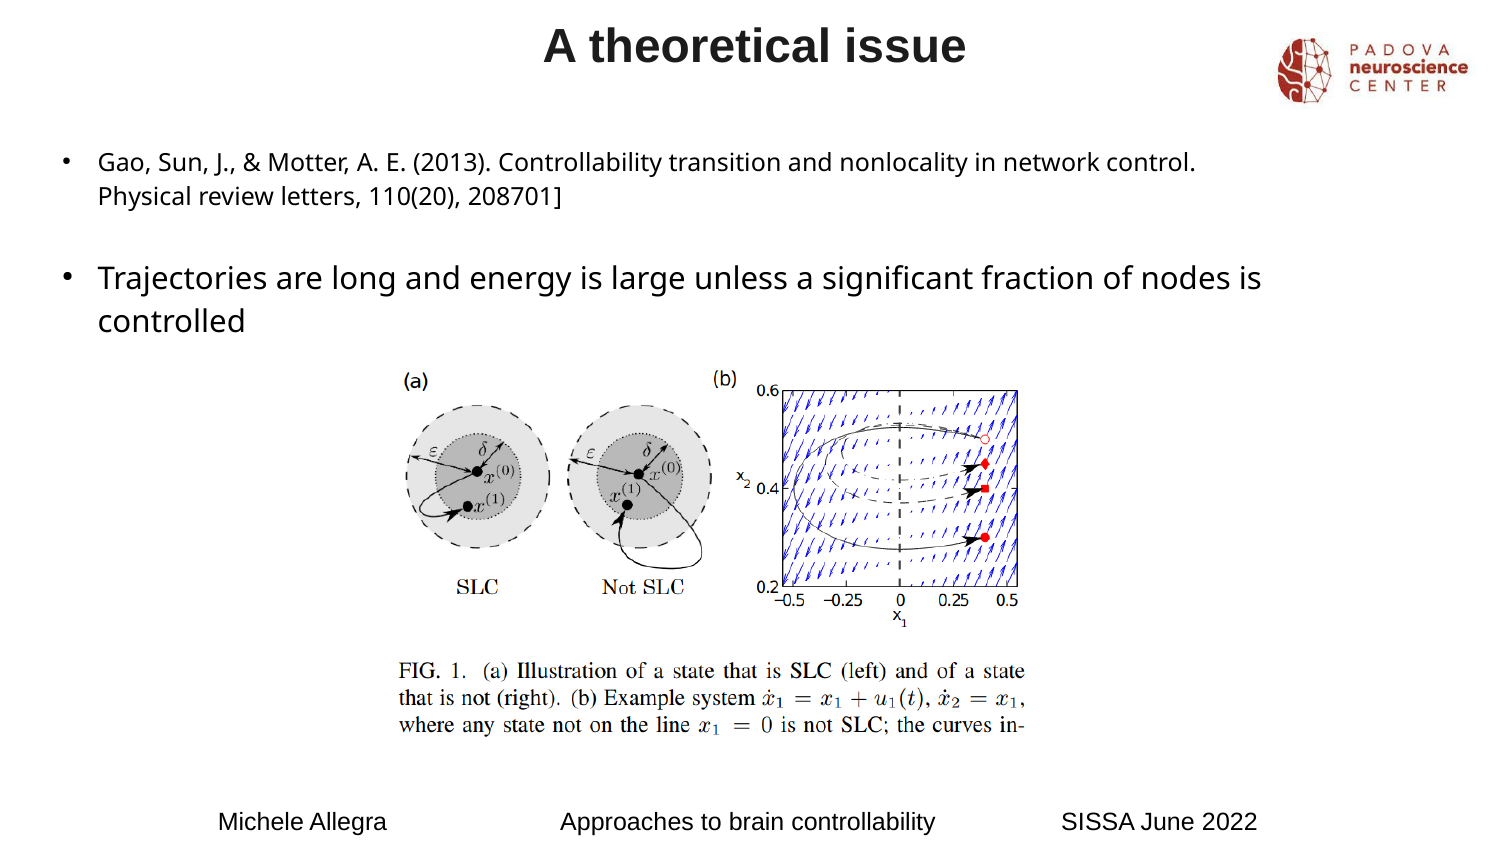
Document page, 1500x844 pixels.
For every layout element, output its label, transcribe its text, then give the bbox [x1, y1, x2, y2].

text_box Gao, Sun, J., & Motter, A. E. (2013). Controllability transition and nonlocality in network control. Physical review letters, 110(20), 208701] Trajectories are long and energy is large unless a significant fraction of nodes is controlled [47, 94, 1312, 459]
text_box A theoretical issue [74, 0, 1436, 94]
picture [1268, 10, 1476, 123]
picture [389, 365, 1035, 742]
text_box Michele Allegra Approaches to brain controllability SISSA June 2022 [64, 794, 1415, 844]
